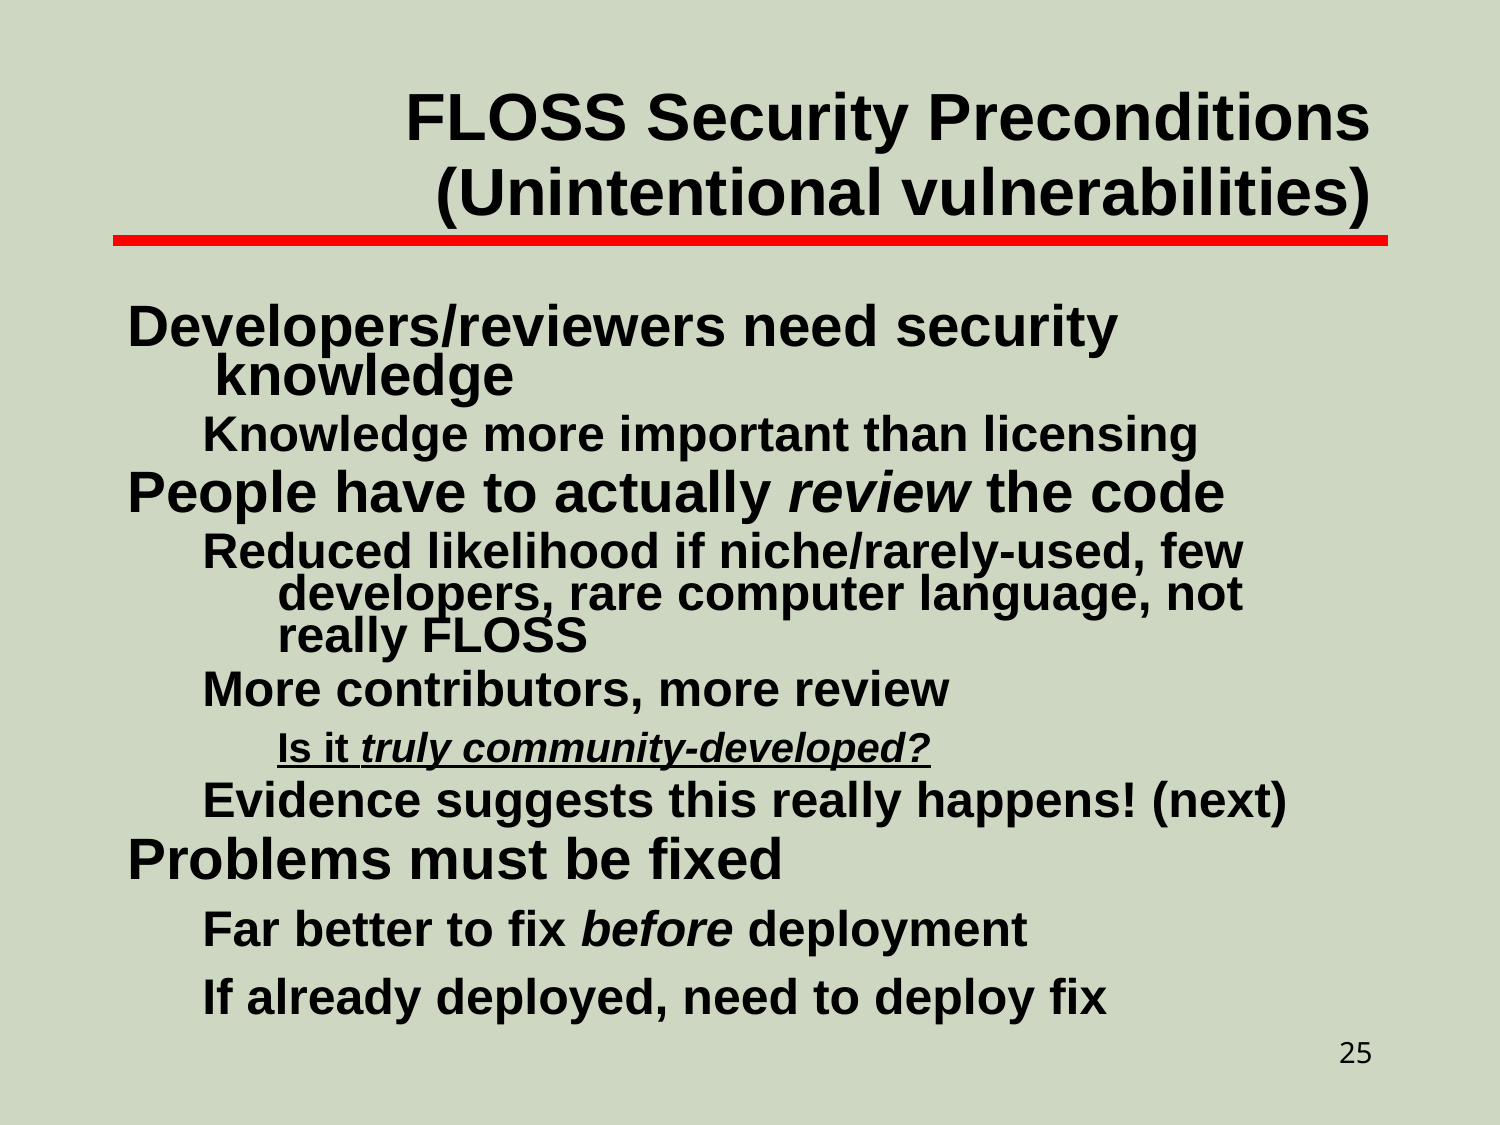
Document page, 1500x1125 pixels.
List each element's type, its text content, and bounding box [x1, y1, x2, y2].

list Developers/reviewers need security knowledge Knowledge more important than licensing People have to actually review the code Reduced likelihood if niche/rarely-used, few developers, rare computer language, not really FLOSS More contributors, more review Is it truly community-developed? Evidence suggests this really happens! (next) Problems must be fixed Far better to fix before deployment If already deployed, need to deploy fix [112, 299, 1388, 1080]
title FLOSS Security Preconditions (Unintentional vulnerabilities) [337, 67, 1388, 243]
